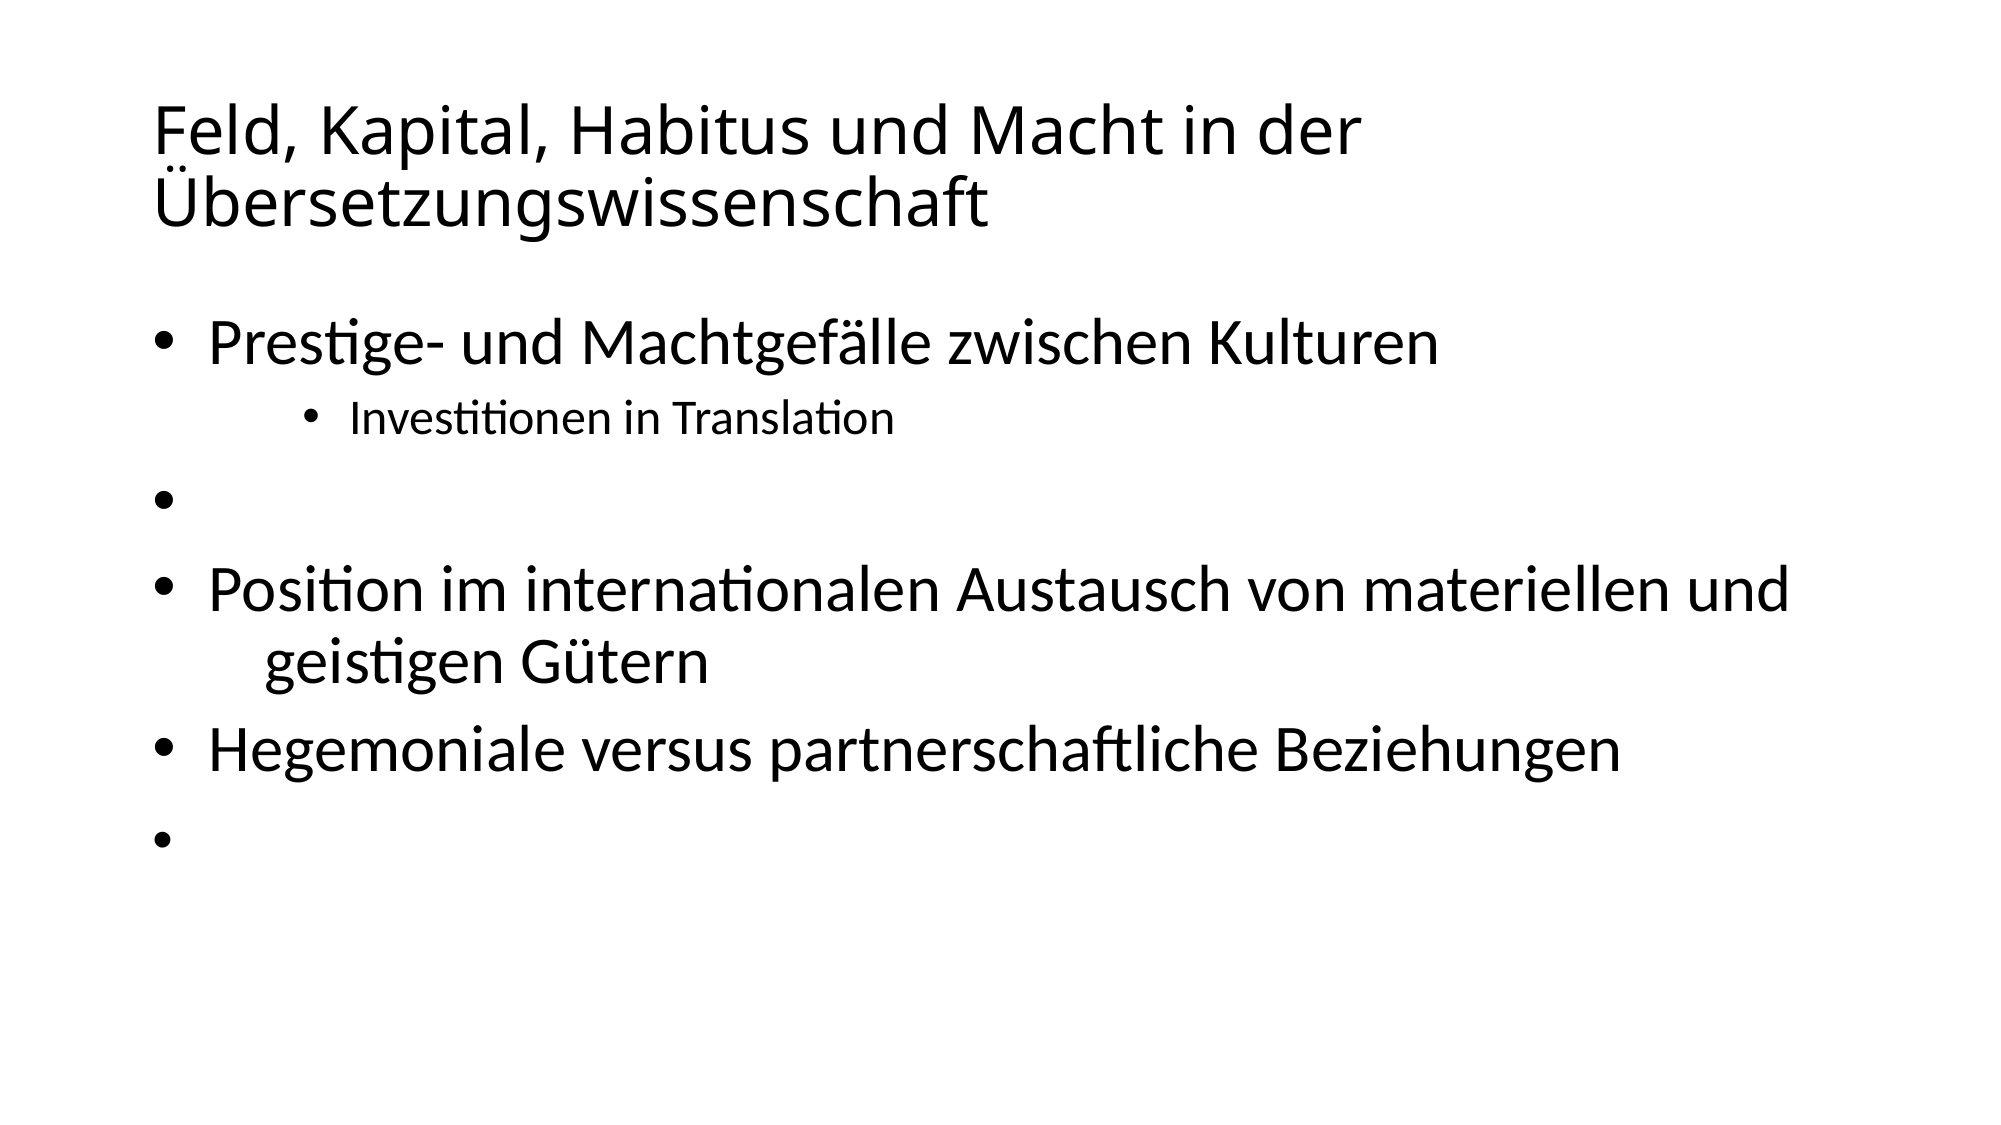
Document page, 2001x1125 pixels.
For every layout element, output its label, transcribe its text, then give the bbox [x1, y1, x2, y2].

list Prestige- und Machtgefälle zwischen Kulturen Investitionen in Translation Position im internationalen Austausch von materiellen und geistigen Gütern Hegemoniale versus partnerschaftliche Beziehungen [137, 299, 1863, 1014]
title Feld, Kapital, Habitus und Macht in der Übersetzungswissenschaft [137, 59, 1863, 278]
